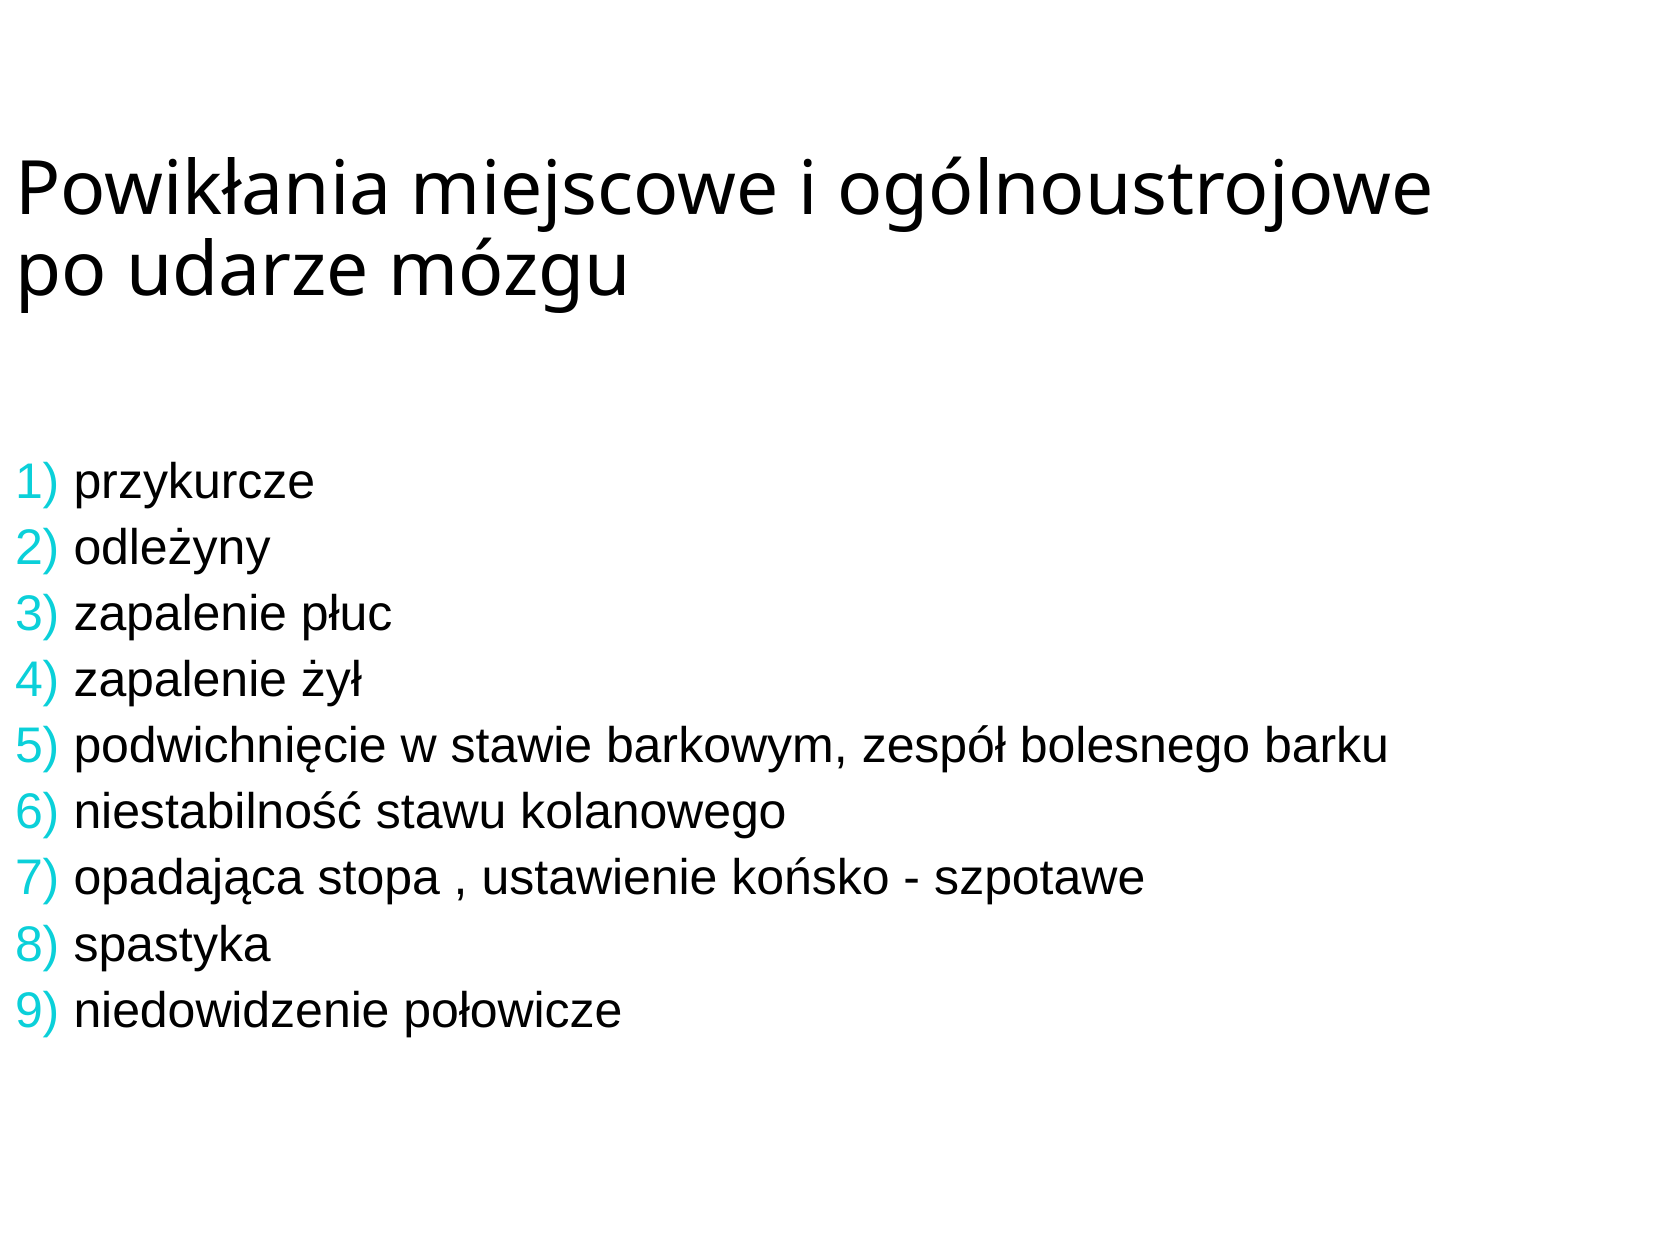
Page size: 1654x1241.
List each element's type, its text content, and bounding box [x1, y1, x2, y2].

list przykurcze odleżyny zapalenie płuc zapalenie żył podwichnięcie w stawie barkowym, zespół bolesnego barku niestabilność stawu kolanowego opadająca stopa , ustawienie końsko - szpotawe spastyka niedowidzenie połowicze [0, 350, 1489, 1144]
title Powikłania miejscowe i ogólnoustrojowe po udarze mózgu [0, 127, 1489, 334]
